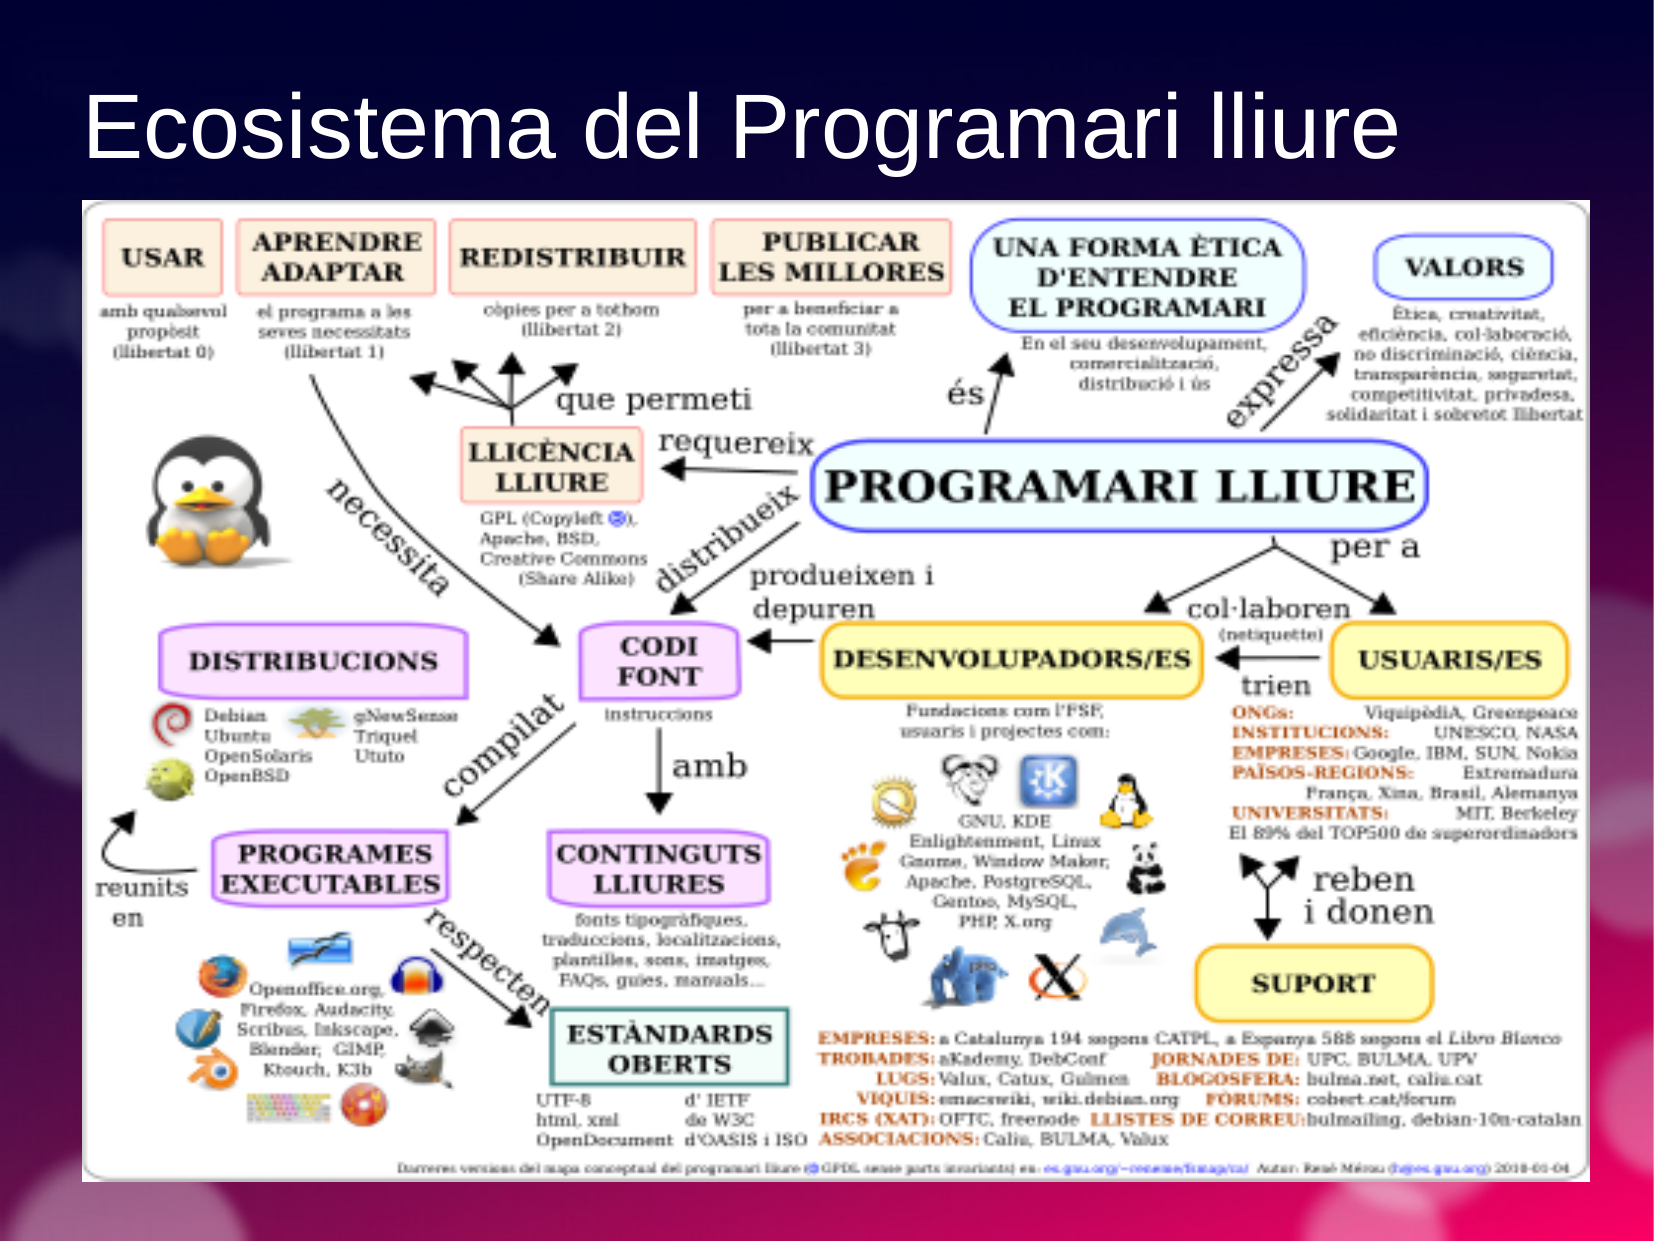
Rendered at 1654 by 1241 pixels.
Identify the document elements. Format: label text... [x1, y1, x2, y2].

picture [0, 0, 1654, 1241]
title Ecosistema del Programari lliure [82, 23, 1571, 200]
